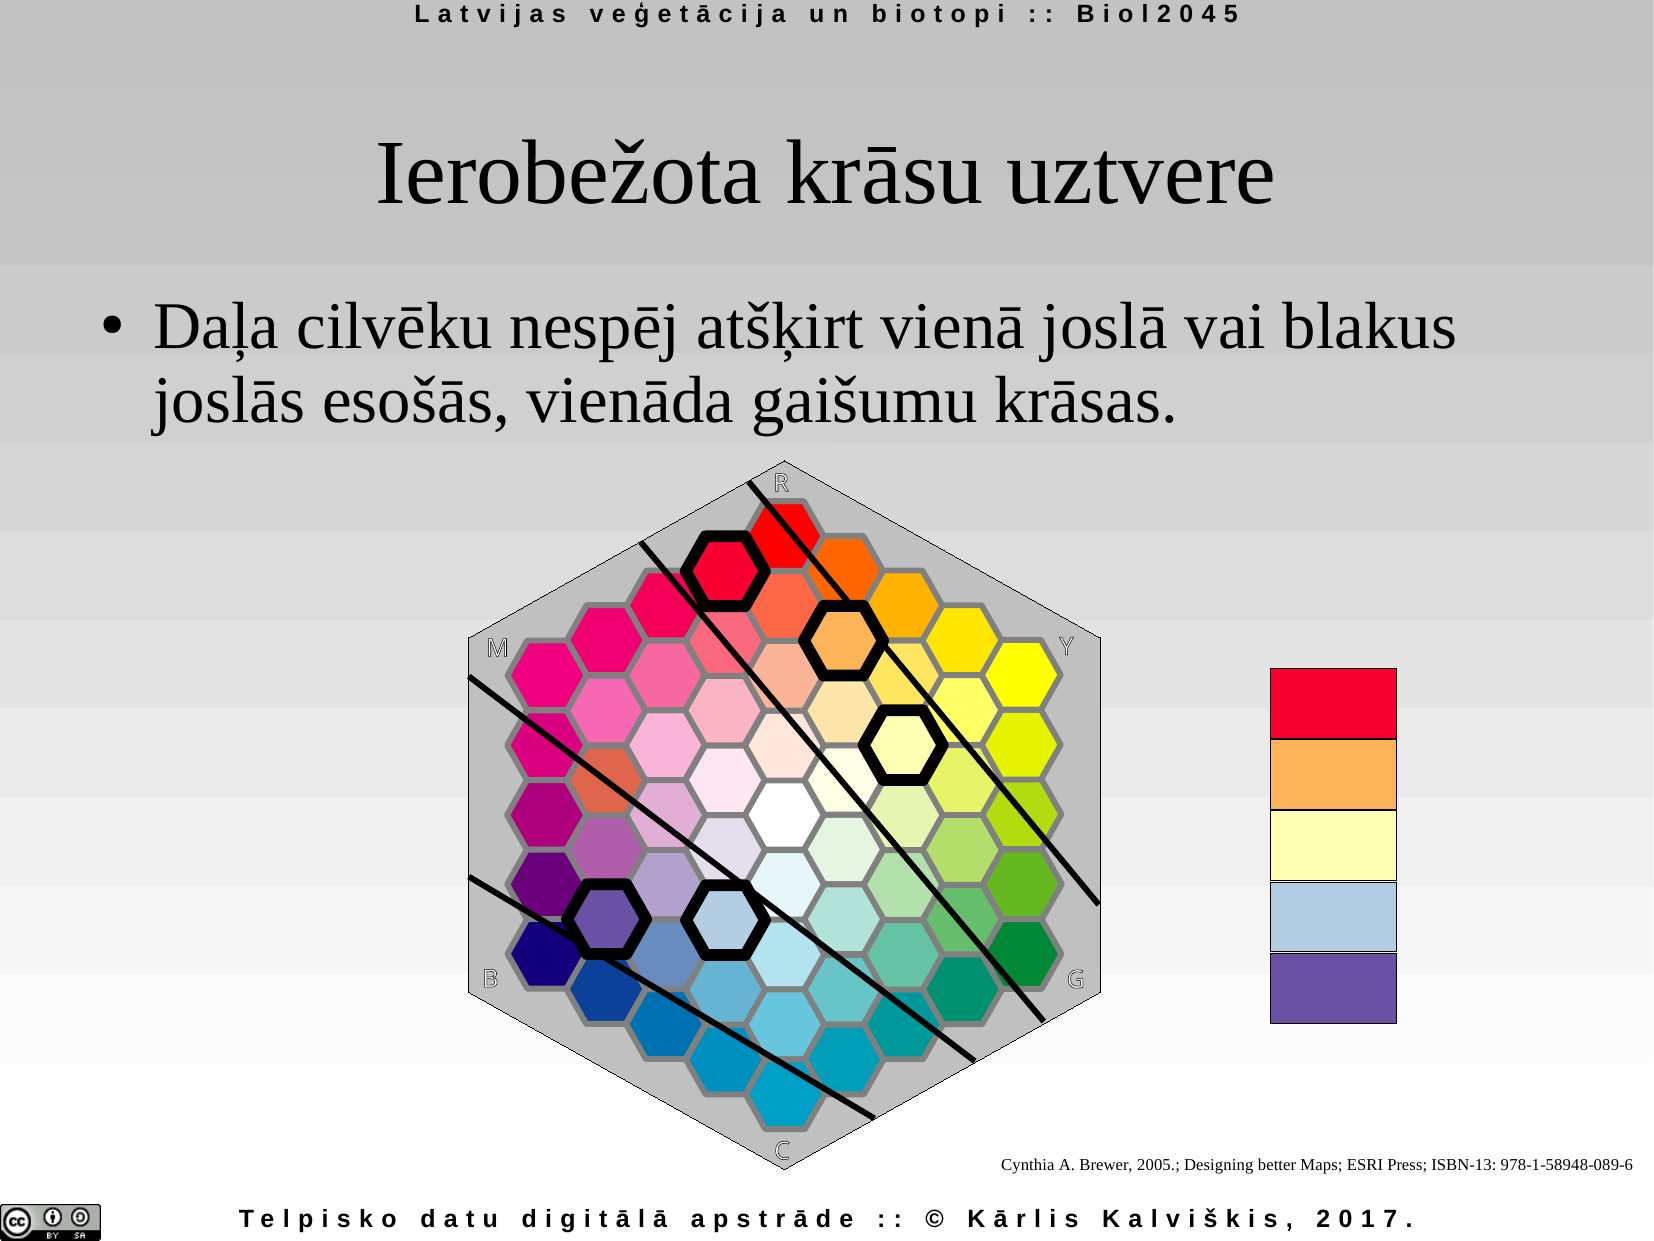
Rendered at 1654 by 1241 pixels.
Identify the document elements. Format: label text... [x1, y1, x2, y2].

text_box R [773, 464, 797, 495]
text_box C [774, 1132, 792, 1162]
picture [0, 0, 1654, 1241]
text_box Cynthia A. Brewer, 2005.; Designing better Maps; ESRI Press; ISBN-13: 978-1-58948-089-6 [1002, 1154, 1635, 1174]
text_box Y [1059, 628, 1084, 658]
list Daļa cilvēku nespēj atšķirt vienā joslā vai blakus joslās esošās, vienāda gaišumu krāsas. [82, 289, 1571, 1113]
text_box [683, 1113, 871, 1170]
title Ierobežota krāsu uztvere [29, 49, 1625, 296]
text_box [873, 1113, 886, 1119]
text_box G [1066, 961, 1087, 991]
text_box B [482, 960, 500, 990]
text_box M [486, 629, 510, 660]
